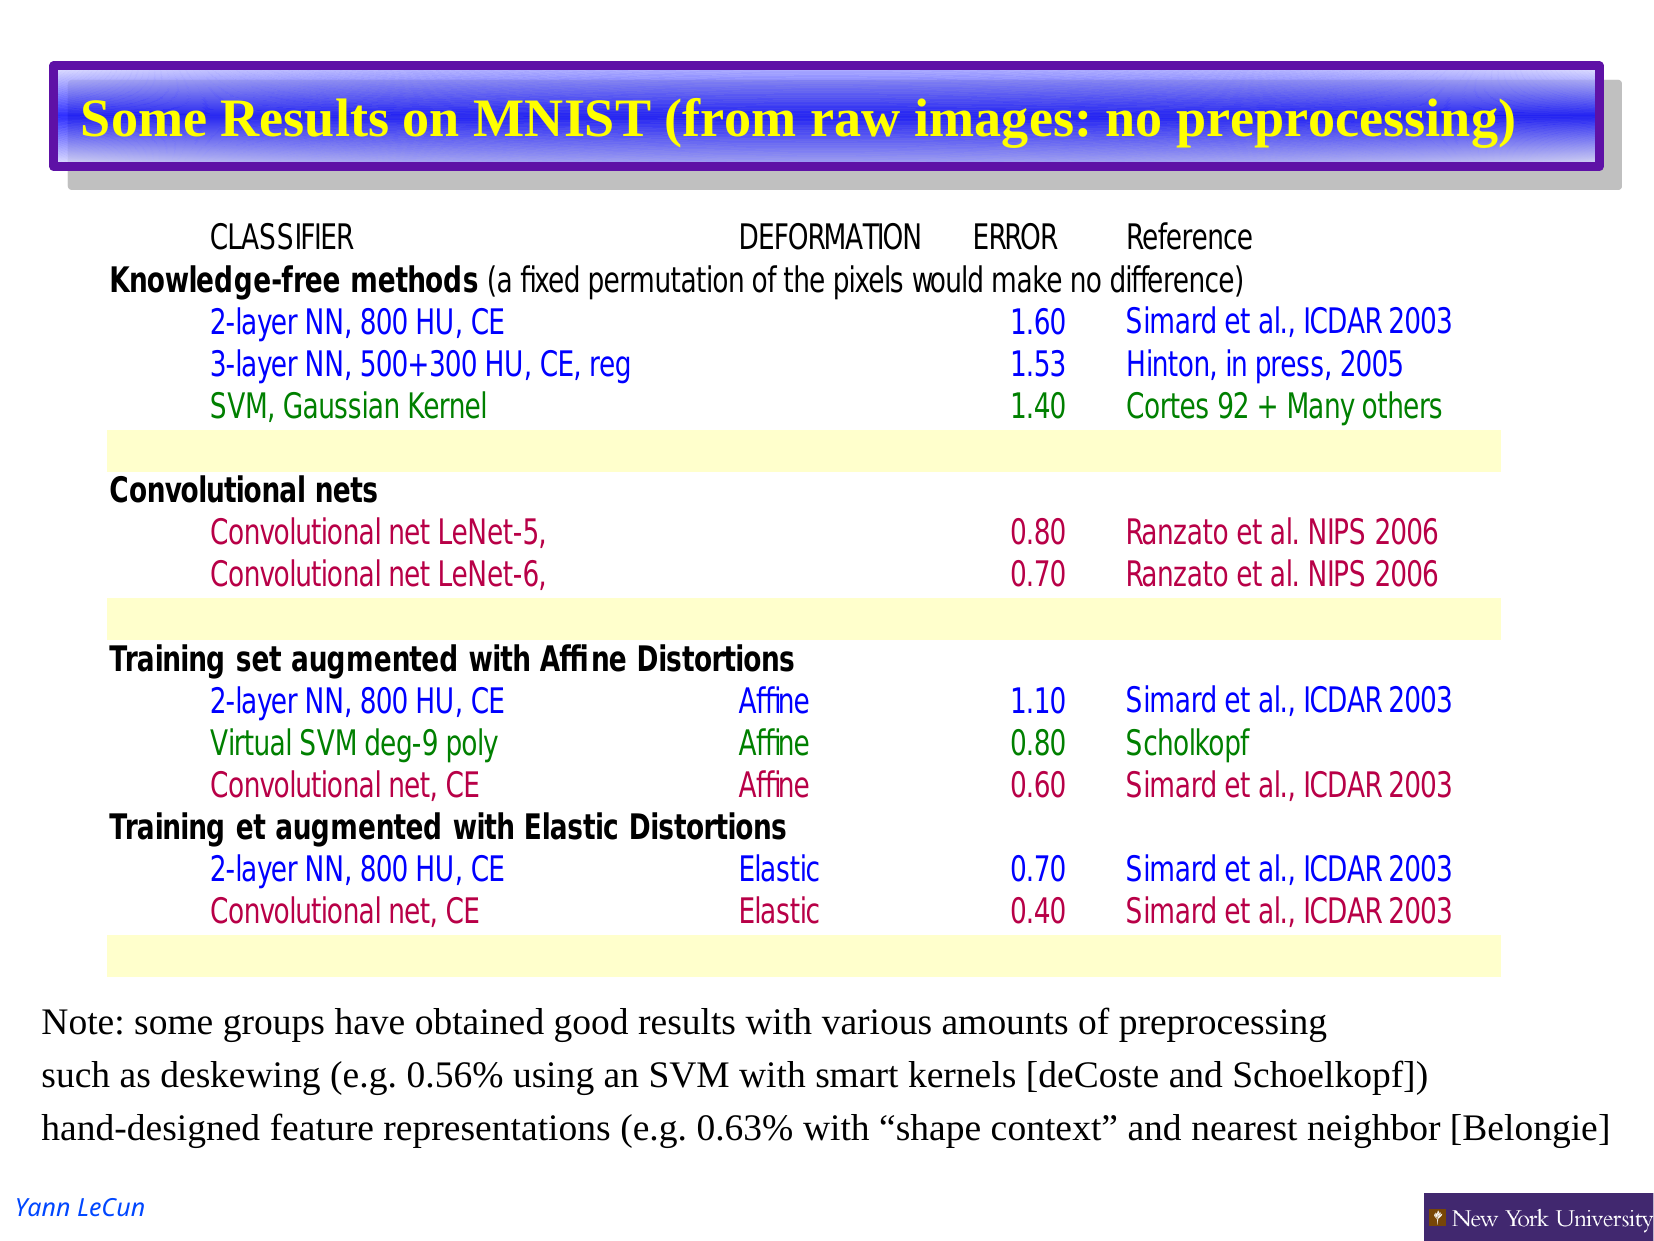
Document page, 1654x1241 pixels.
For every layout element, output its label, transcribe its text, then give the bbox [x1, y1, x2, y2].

title Some Results on MNIST (from raw images: no preprocessing) [53, 65, 1600, 167]
chart [106, 218, 1505, 1000]
picture [1424, 1193, 1654, 1241]
text_box Note: some groups have obtained good results with various amounts of preprocessing such as deskewing (e.g. 0.56% using an SVM with smart kernels [deCoste and Schoelkopf]) hand-designed feature representations (e.g. 0.63% with “shape context” and nearest neighbor [Belongie] [41, 1000, 1613, 1161]
